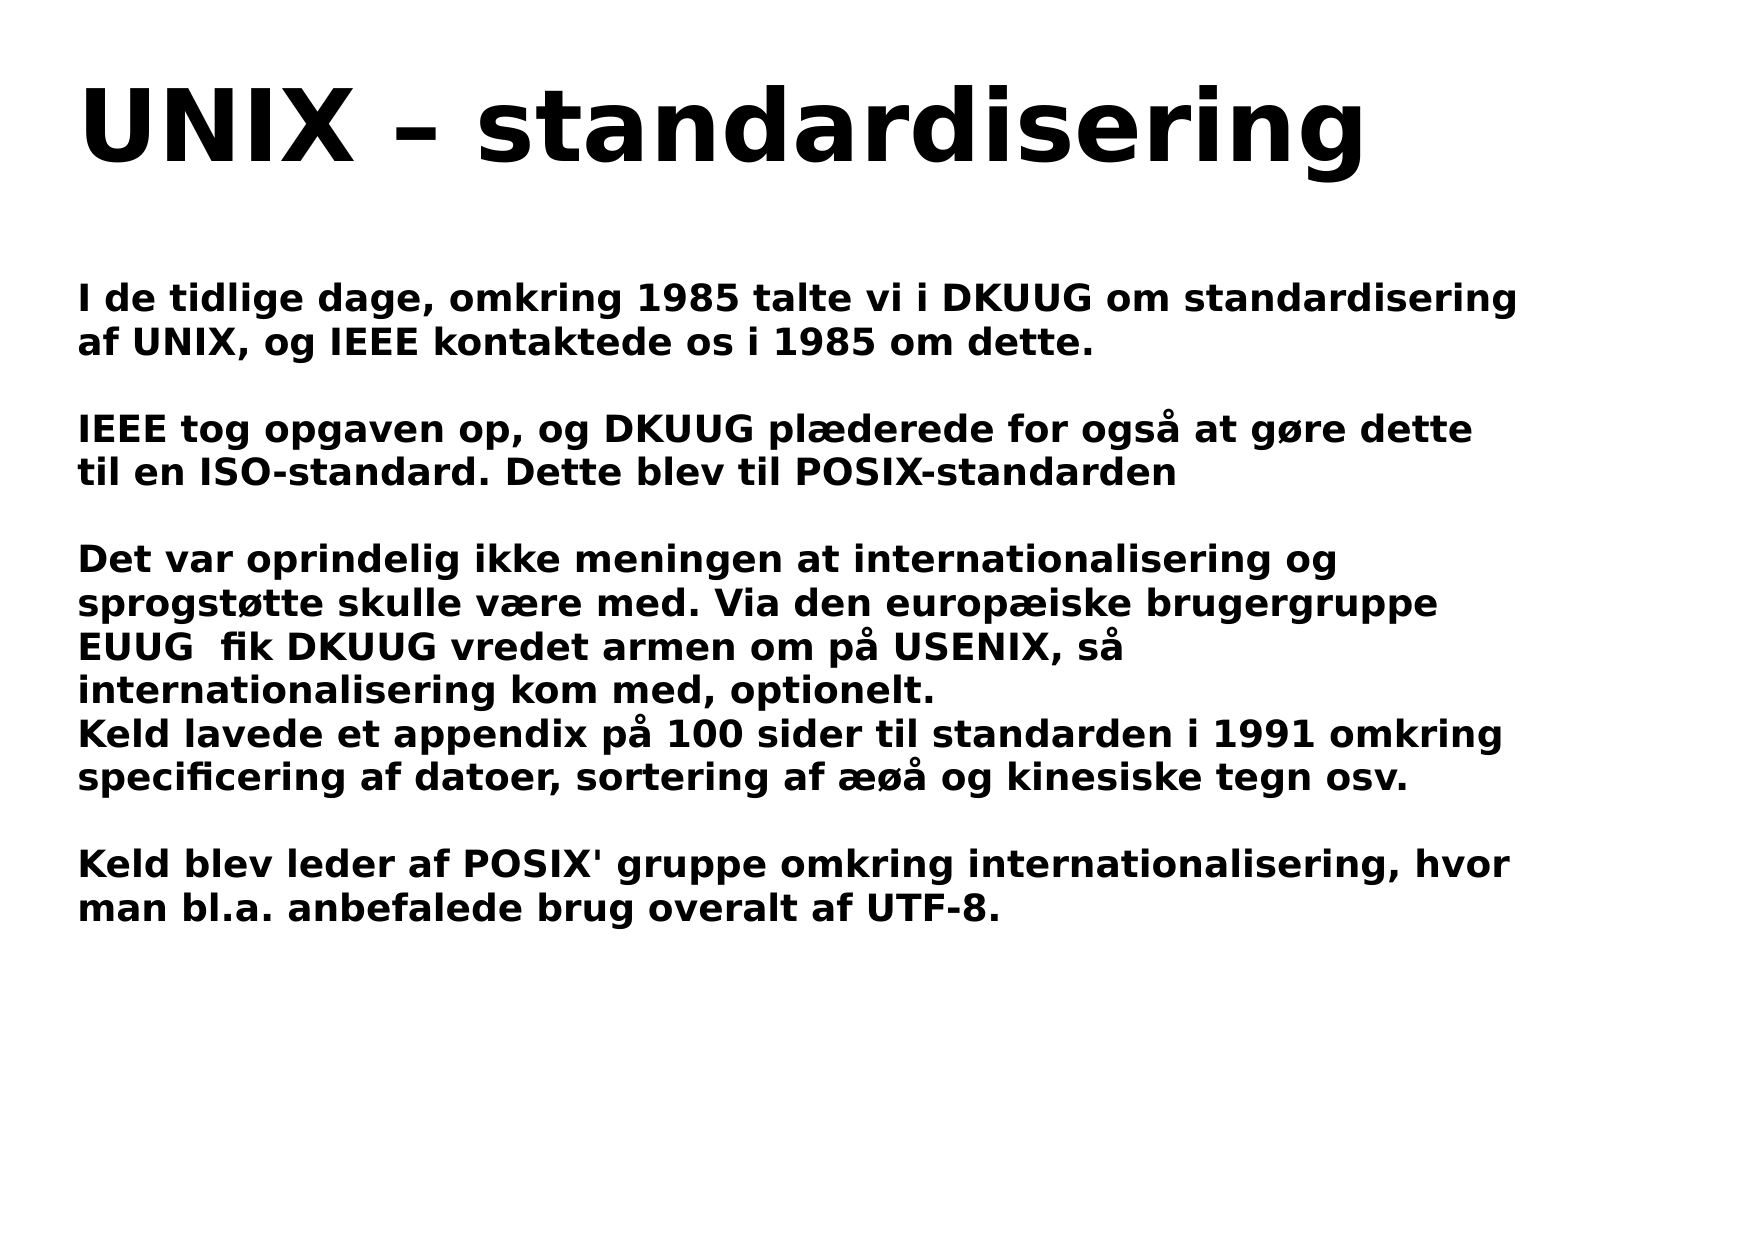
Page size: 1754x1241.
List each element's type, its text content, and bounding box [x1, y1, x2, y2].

text_box I de tidlige dage, omkring 1985 talte vi i DKUUG om standardisering af UNIX, og IEEE kontaktede os i 1985 om dette. IEEE tog opgaven op, og DKUUG plæderede for også at gøre dette til en ISO-standard. Dette blev til POSIX-standarden Det var oprindelig ikke meningen at internationalisering og sprogstøtte skulle være med. Via den europæiske brugergruppe EUUG fik DKUUG vredet armen om på USENIX, så internationalisering kom med, optionelt. Keld lavede et appendix på 100 sider til standarden i 1991 omkring specificering af datoer, sortering af æøå og kinesiske tegn osv. Keld blev leder af POSIX' gruppe omkring internationalisering, hvor man bl.a. anbefalede brug overalt af UTF-8. [62, 269, 1536, 1141]
text_box UNIX – standardisering [62, 61, 1388, 193]
